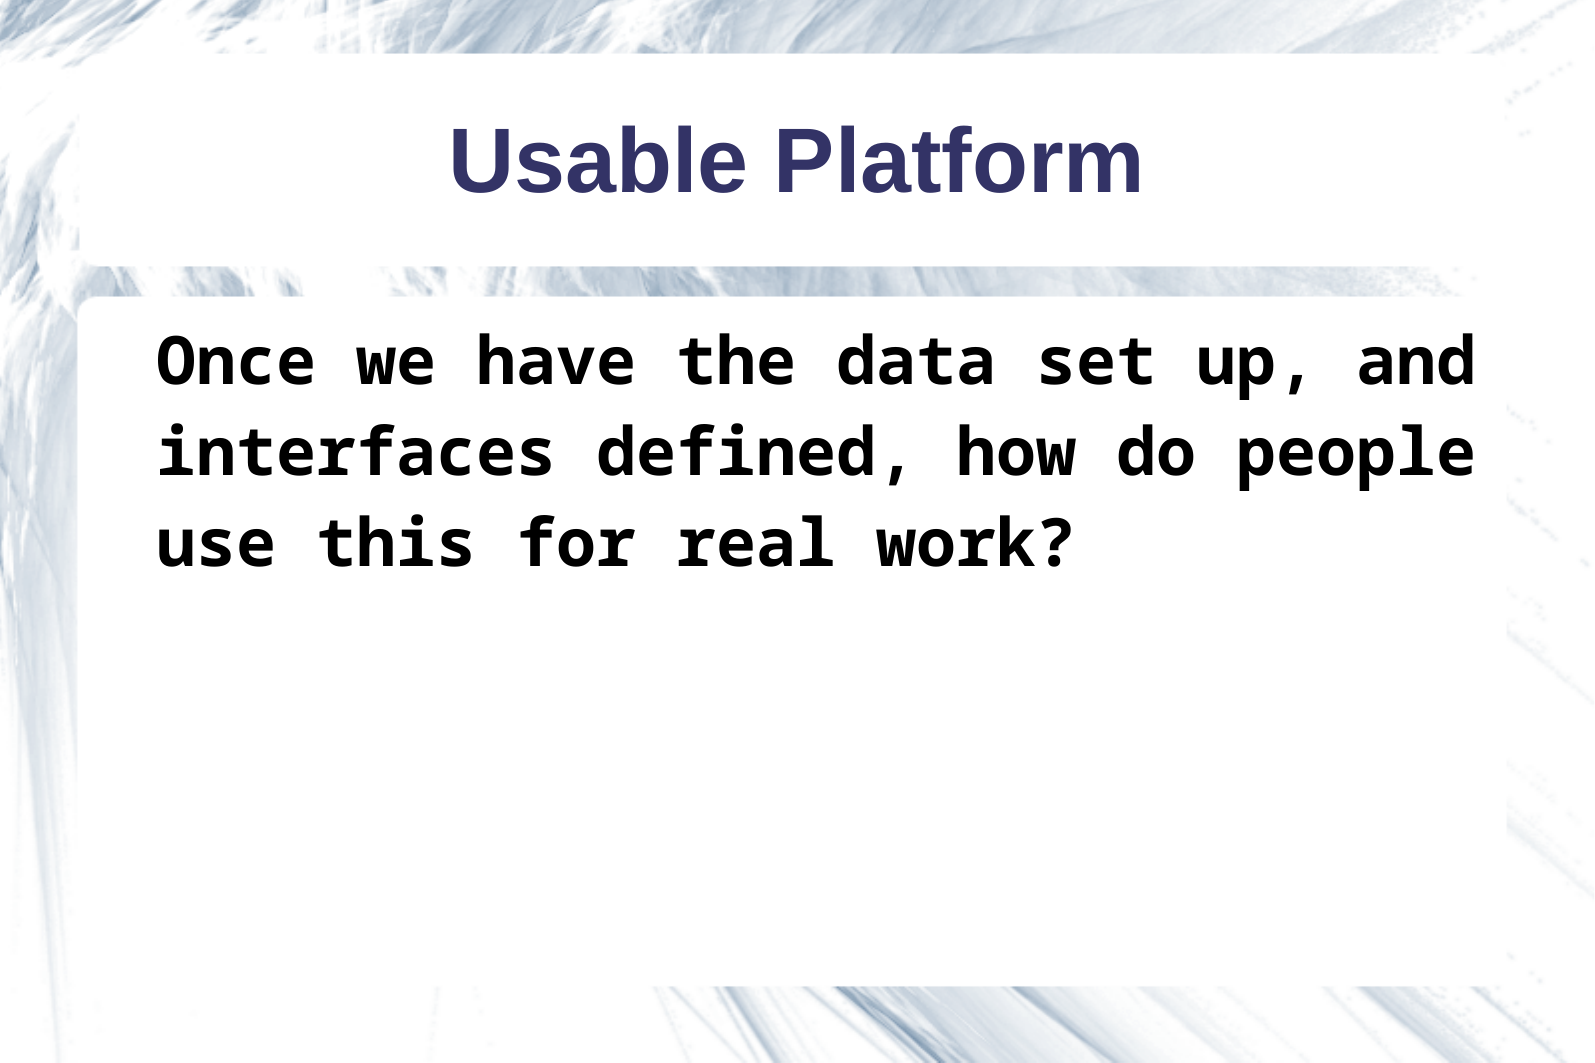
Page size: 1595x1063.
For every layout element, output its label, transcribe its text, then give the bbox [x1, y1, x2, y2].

picture [0, 0, 1595, 1063]
title Usable Platform [79, 62, 1515, 259]
list Once we have the data set up, and interfaces defined, how do people use this for real work? [85, 313, 1481, 931]
